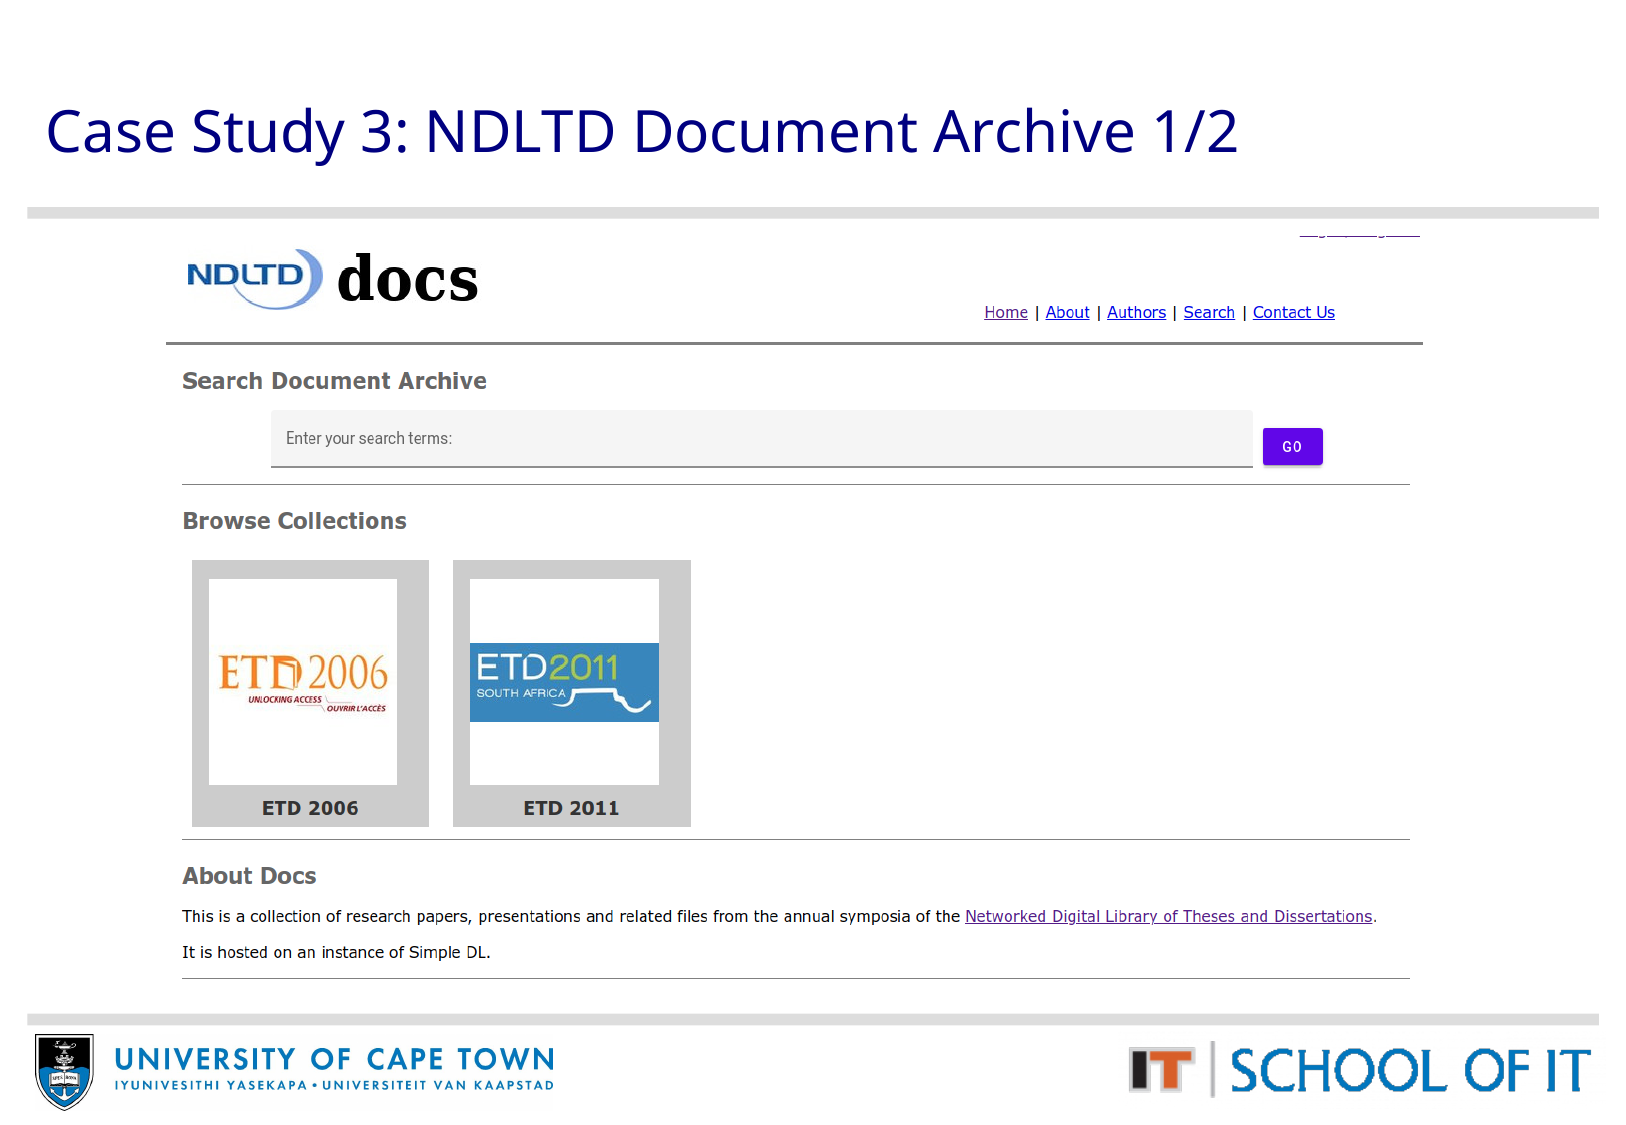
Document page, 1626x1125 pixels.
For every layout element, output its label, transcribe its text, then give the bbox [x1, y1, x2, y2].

picture [35, 1034, 553, 1111]
picture [166, 236, 1423, 998]
picture [1118, 1030, 1606, 1109]
title Case Study 3: NDLTD Document Archive 1/2 [45, 66, 1583, 194]
